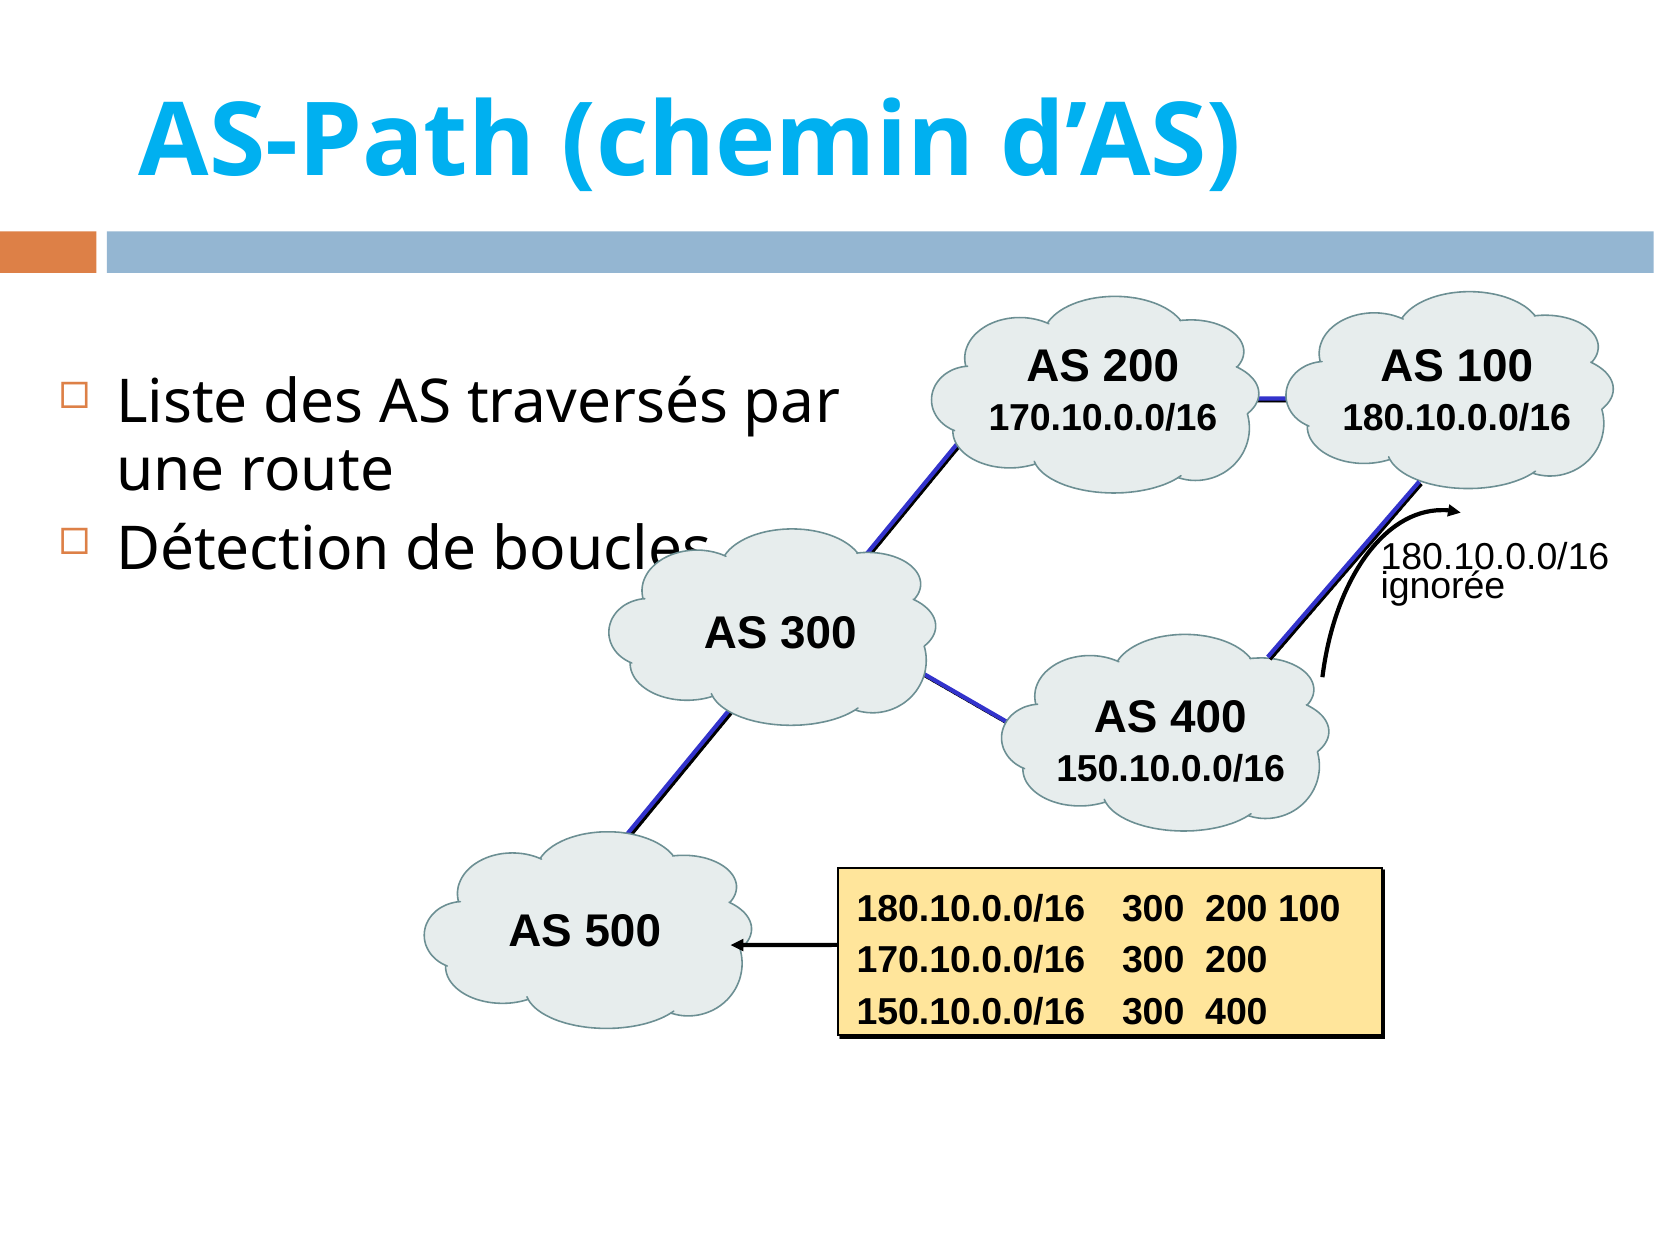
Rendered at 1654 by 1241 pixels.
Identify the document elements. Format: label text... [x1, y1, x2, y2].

picture [929, 294, 1264, 498]
text_box 170.10.0.0/16 [971, 397, 1235, 440]
text_box AS 300 [680, 607, 881, 659]
picture [422, 830, 756, 1033]
picture [607, 527, 940, 730]
text_box 180.10.0.0/16 ignorée [1364, 537, 1654, 613]
text_box [838, 868, 1382, 891]
text_box AS 500 [481, 905, 689, 957]
title AS-Path (chemin d’AS)‏ [123, 41, 1530, 249]
list Liste des AS traversés par une route Détection de boucles [18, 290, 881, 661]
picture [1284, 290, 1618, 493]
picture [999, 632, 1334, 836]
text_box AS 200 [975, 340, 1231, 392]
text_box AS 100 [1341, 340, 1572, 392]
text_box 180.10.0.0/16 300 200 100 170.10.0.0/16 300 200 150.10.0.0/16 300 400 [802, 891, 1395, 1032]
text_box 180.10.0.0/16 [1325, 397, 1589, 440]
text_box 150.10.0.0/16 [1039, 748, 1303, 791]
text_box AS 400 [1053, 691, 1288, 743]
